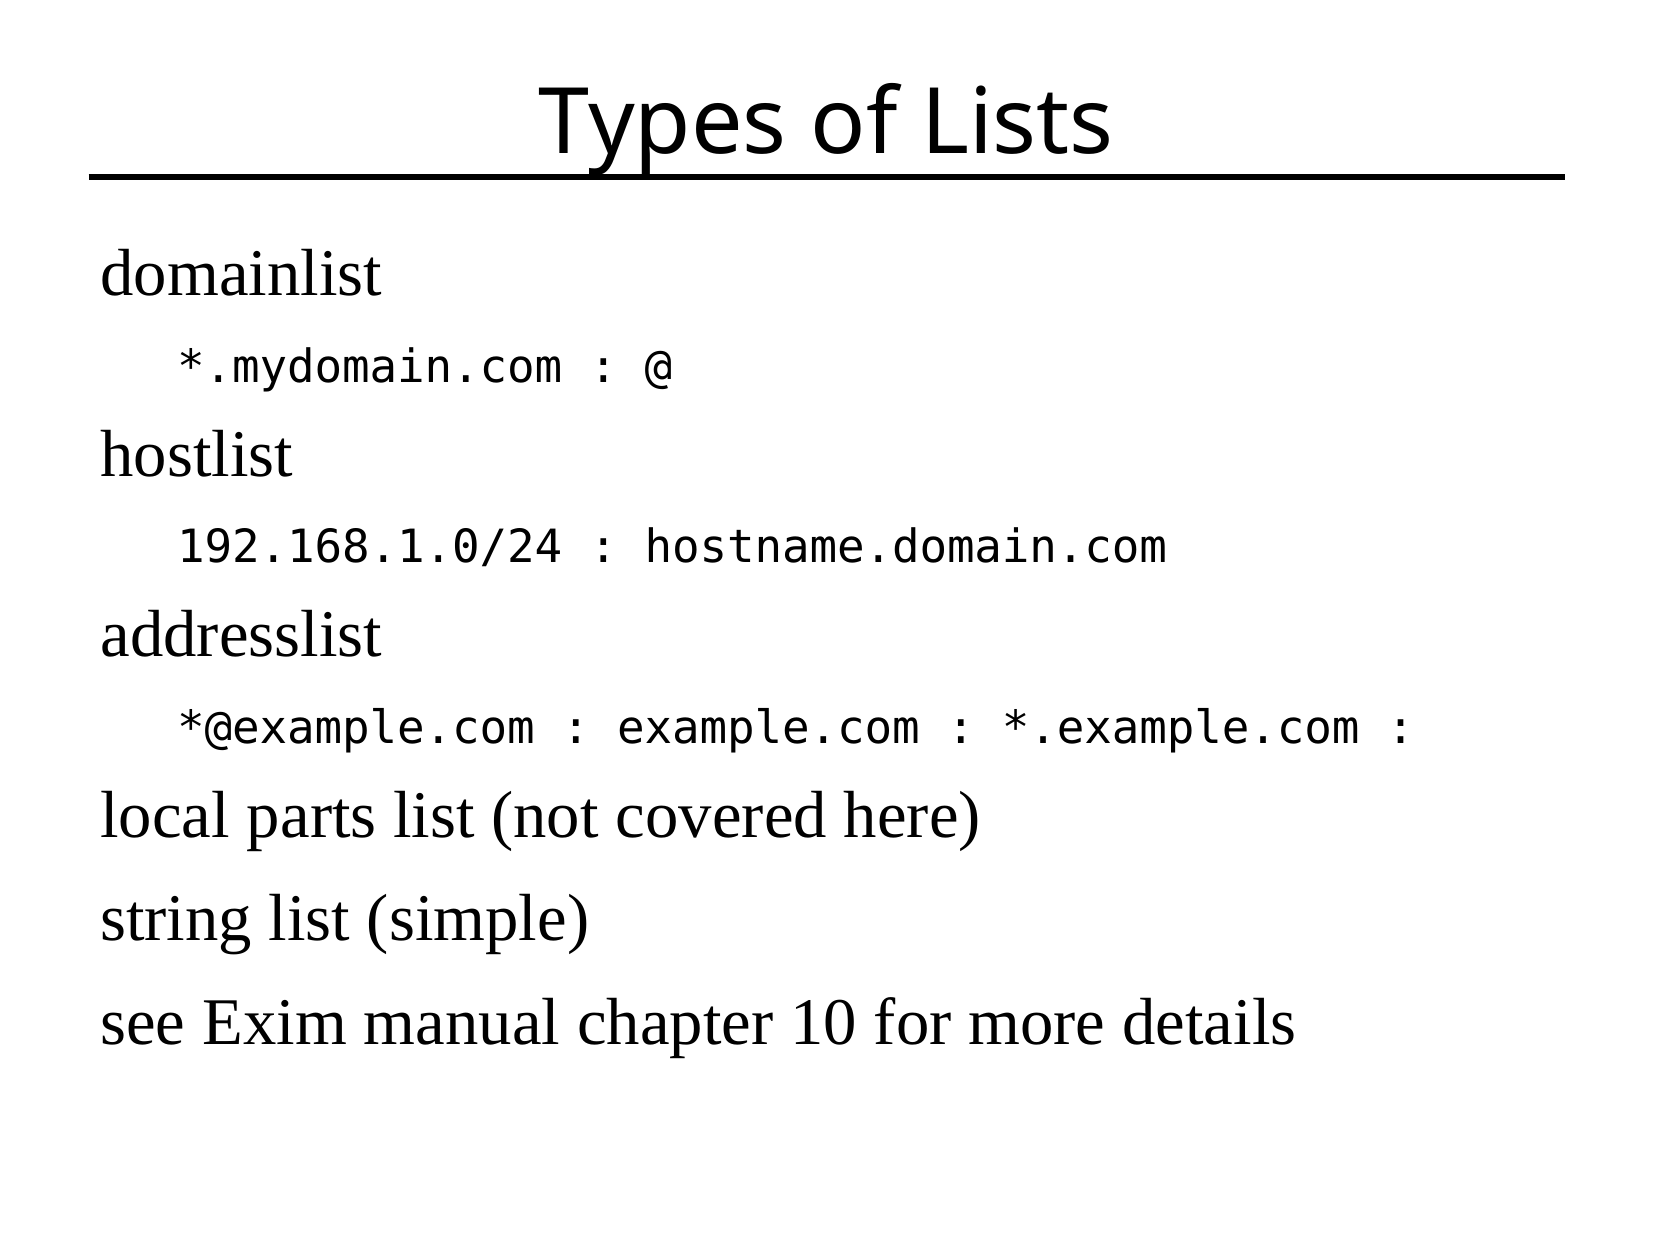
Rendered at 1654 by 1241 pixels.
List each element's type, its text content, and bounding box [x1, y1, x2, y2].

title Types of Lists [82, 29, 1571, 207]
list domainlist *.mydomain.com : @ hostlist 192.168.1.0/24 : hostname.domain.com addresslist *@example.com : example.com : *.example.com : local parts list (not covered here) string list (simple) see Exim manual chapter 10 for more details [82, 236, 1571, 1123]
